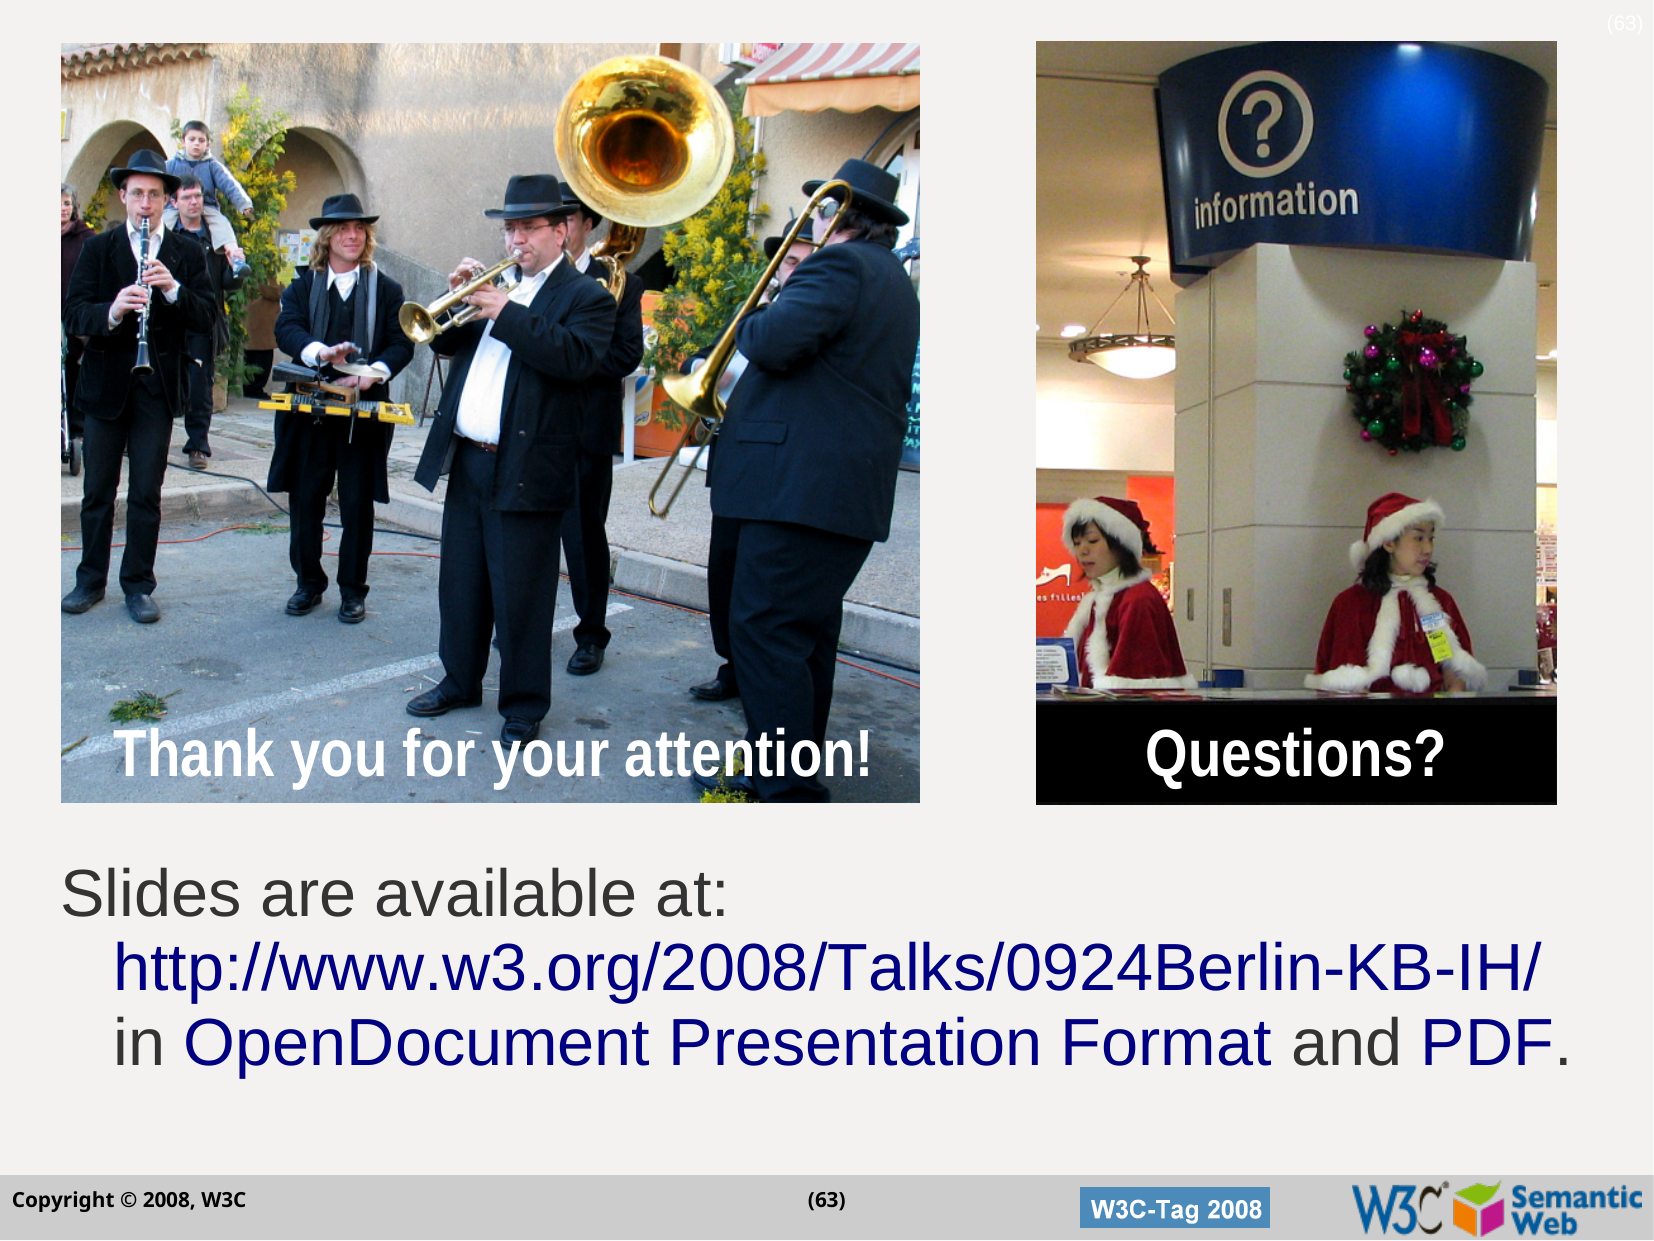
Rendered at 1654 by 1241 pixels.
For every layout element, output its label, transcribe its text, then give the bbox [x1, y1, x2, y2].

list Slides are available at: http://www.w3.org/2008/Talks/0924Berlin-KB-IH/ in OpenDocument Presentation Format and PDF. [42, 855, 1638, 1097]
picture [1352, 1178, 1642, 1237]
picture [61, 43, 920, 803]
text_box [1036, 705, 1556, 802]
list Questions? [1041, 713, 1550, 791]
picture [1080, 1187, 1270, 1228]
picture [1036, 41, 1557, 806]
text_box Thank you for your attention! [80, 713, 892, 790]
